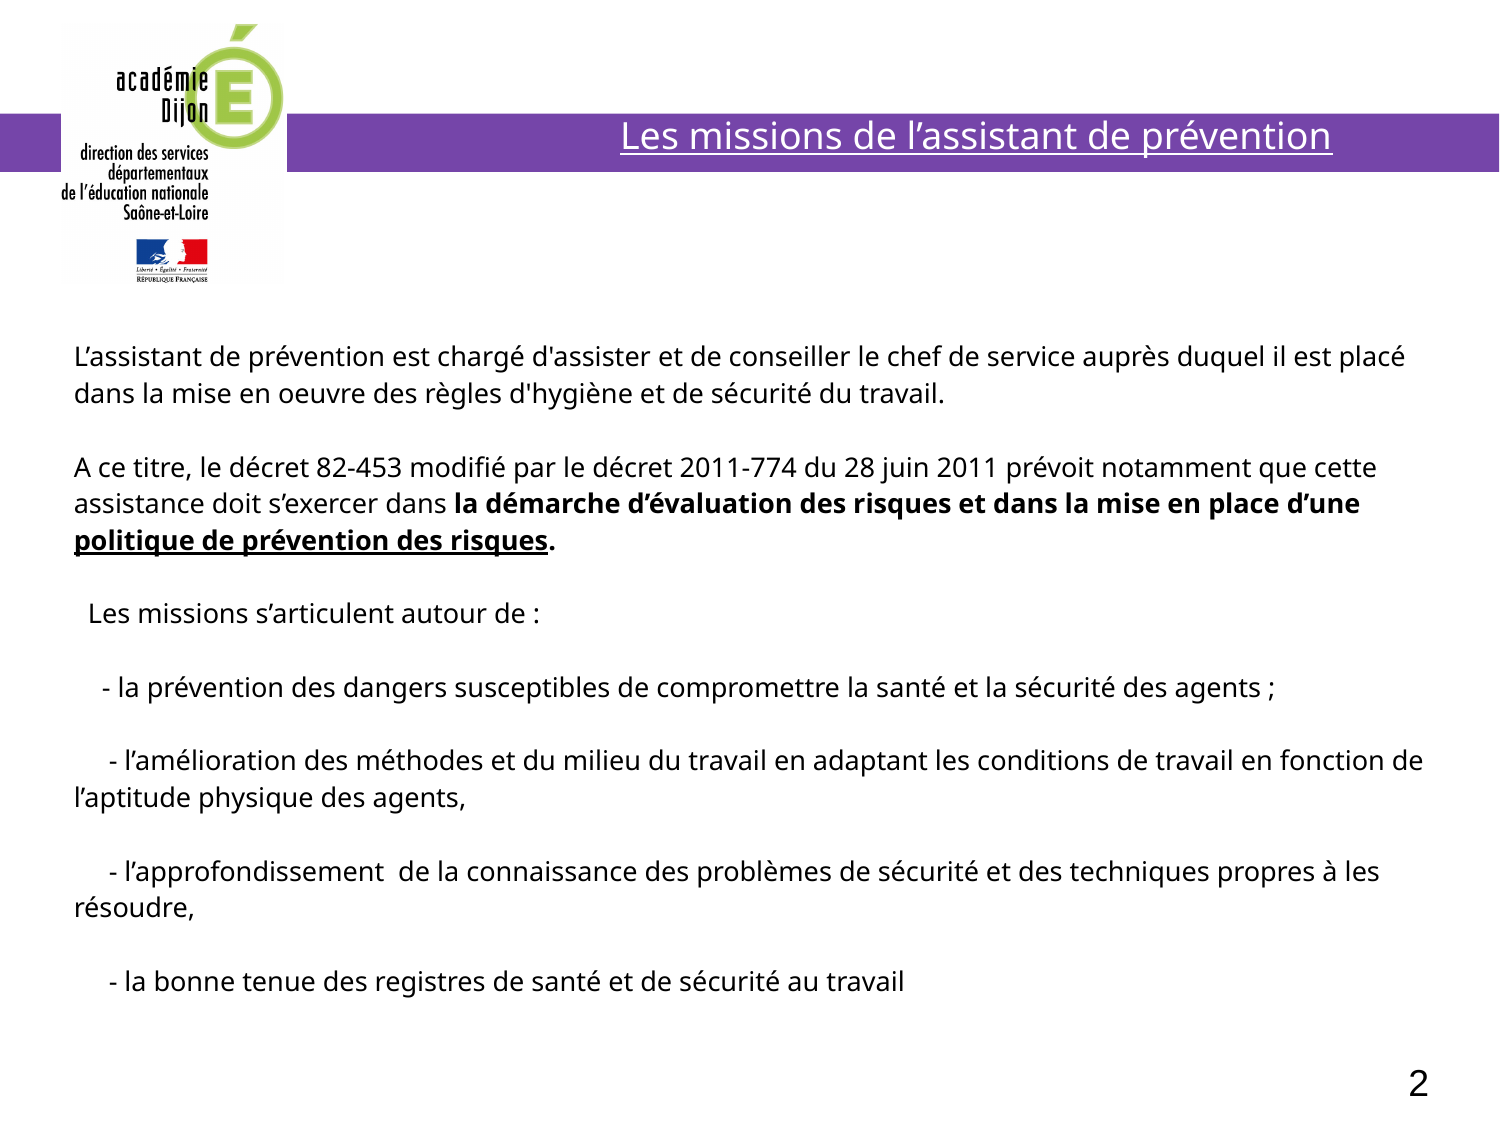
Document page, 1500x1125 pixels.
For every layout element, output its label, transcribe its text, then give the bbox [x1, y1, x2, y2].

title Les missions de l’assistant de prévention [401, 104, 1500, 166]
text_box [47, 289, 1441, 1095]
text_box 2 [1393, 1051, 1493, 1108]
text_box L’assistant de prévention est chargé d'assister et de conseiller le chef de service auprès duquel il est placé dans la mise en oeuvre des règles d'hygiène et de sécurité du travail. A ce titre, le décret 82-453 modifié par le décret 2011-774 du 28 juin 2011 prévoit notamment que cette assistance doit s’exercer dans la démarche d’évaluation des risques et dans la mise en place d’une politique de prévention des risques. Les missions s’articulent autour de : - la prévention des dangers susceptibles de compromettre la santé et la sécurité des agents ; - l’amélioration des méthodes et du milieu du travail en adaptant les conditions de travail en fonction de l’aptitude physique des agents, - l’approfondissement de la connaissance des problèmes de sécurité et des techniques propres à les résoudre, - la bonne tenue des registres de santé et de sécurité au travail [59, 330, 1465, 1040]
picture [61, 23, 284, 284]
